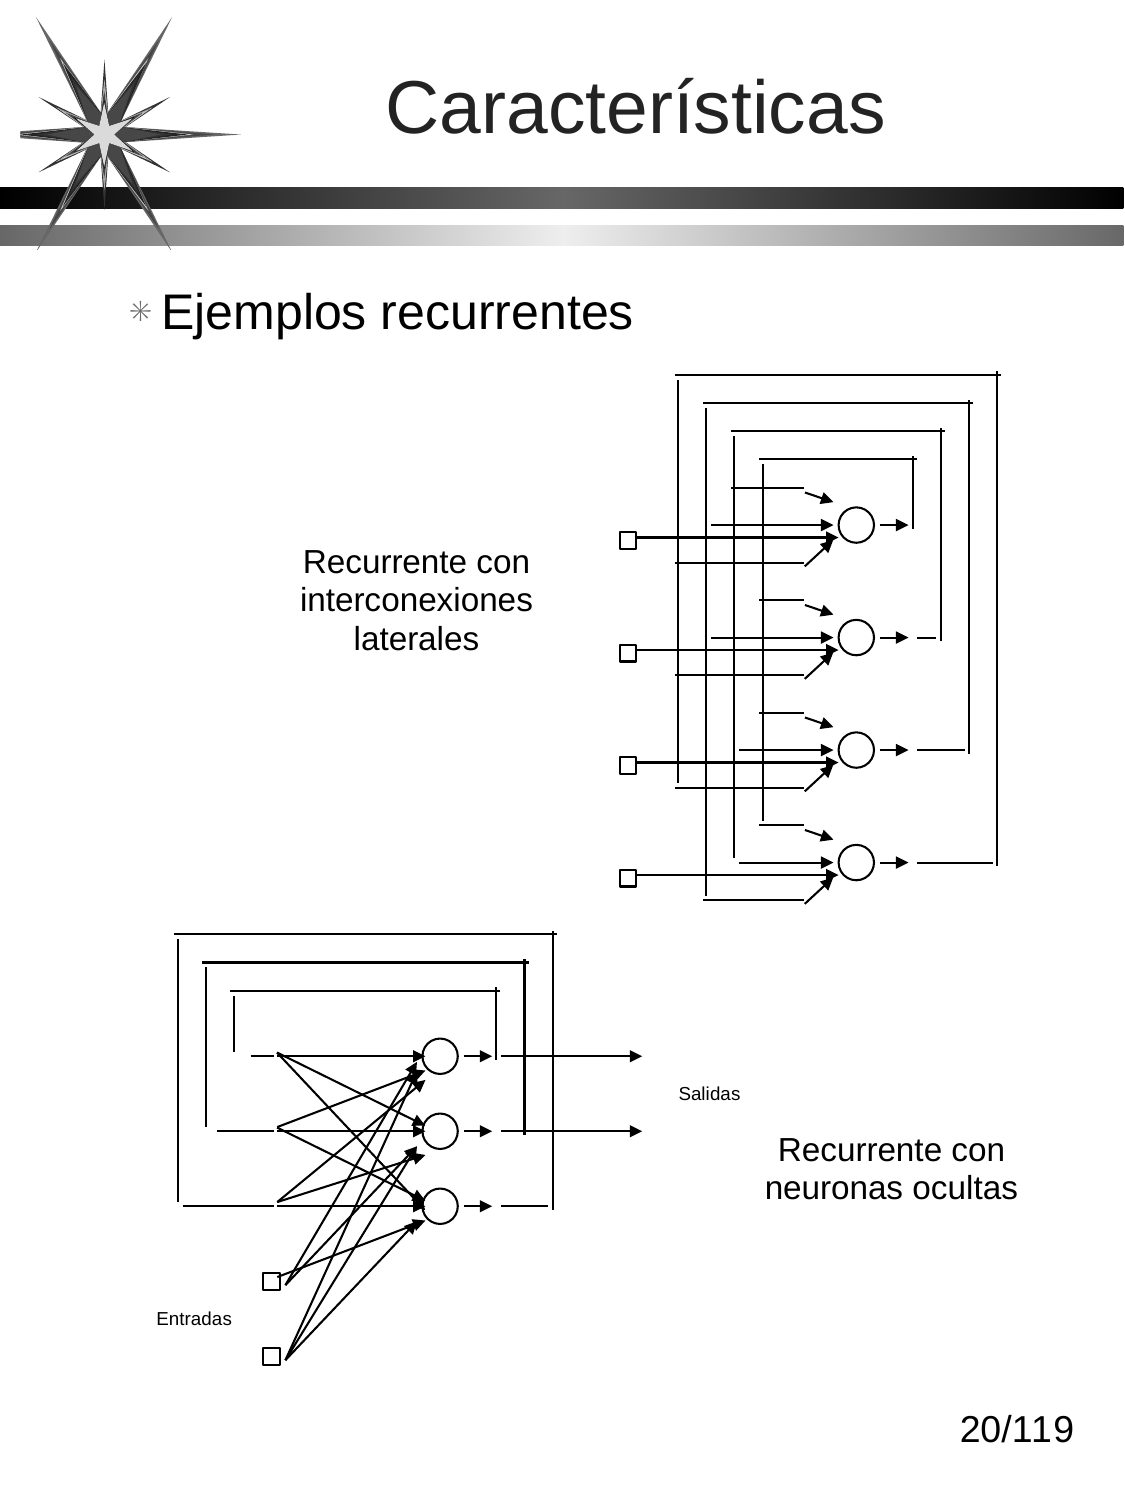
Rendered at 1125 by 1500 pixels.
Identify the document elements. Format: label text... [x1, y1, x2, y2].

text_box [422, 1038, 458, 1074]
text_box Recurrente con interconexiones laterales [285, 535, 549, 671]
text_box [838, 507, 875, 543]
text_box [838, 844, 875, 881]
text_box [422, 1188, 458, 1224]
text_box [619, 869, 637, 887]
text_box Salidas [667, 1076, 752, 1111]
text_box [838, 619, 875, 656]
text_box [619, 532, 637, 549]
text_box Entradas [145, 1301, 244, 1336]
text_box [619, 757, 637, 774]
text_box [263, 1347, 280, 1365]
list Ejemplos recurrentes [37, 275, 1075, 1450]
text_box Recurrente con neuronas ocultas [750, 1122, 1034, 1218]
text_box [838, 732, 875, 768]
text_box [263, 1272, 280, 1290]
text_box [422, 1113, 458, 1149]
text_box [619, 644, 637, 662]
title Características [174, 50, 1097, 163]
